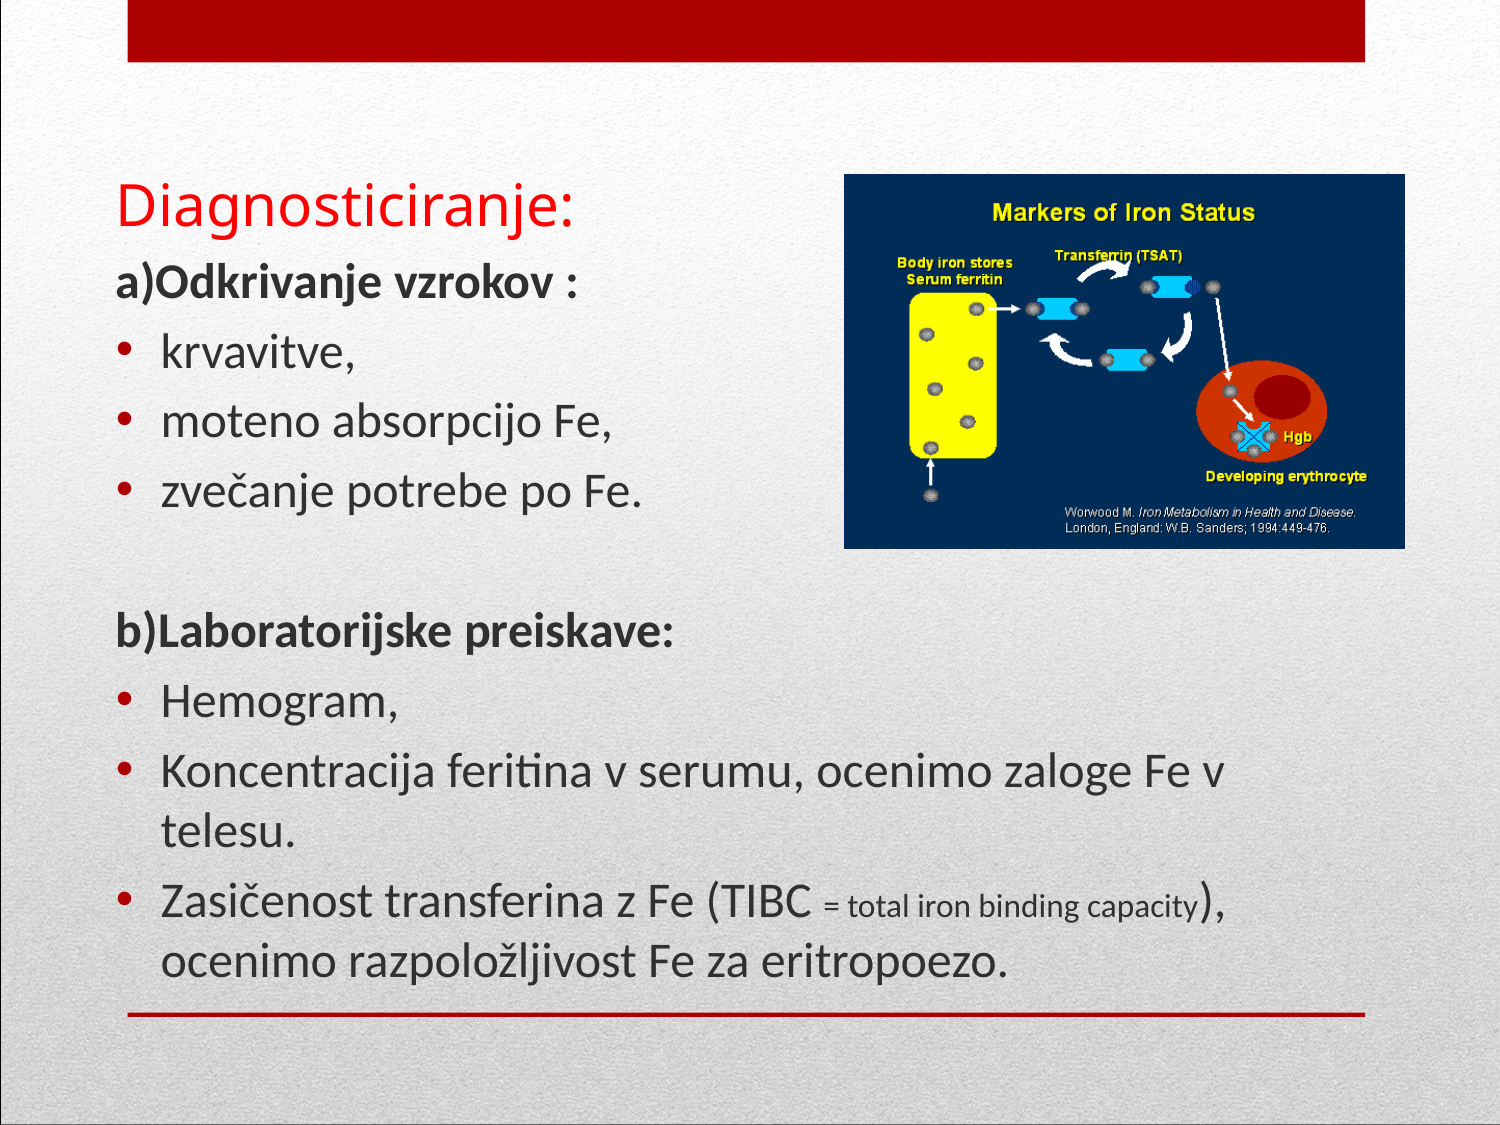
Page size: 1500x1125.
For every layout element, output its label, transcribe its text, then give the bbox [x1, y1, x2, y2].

picture [0, 0, 1500, 1125]
list Diagnosticiranje: a)Odkrivanje vzrokov : krvavitve, moteno absorpcijo Fe, zvečanje potrebe po Fe. b)Laboratorijske preiskave: Hemogram, Koncentracija feritina v serumu, ocenimo zaloge Fe v telesu. Zasičenost transferina z Fe (TIBC = total iron binding capacity), ocenimo razpoložljivost Fe za eritropoezo. [100, 271, 1339, 885]
